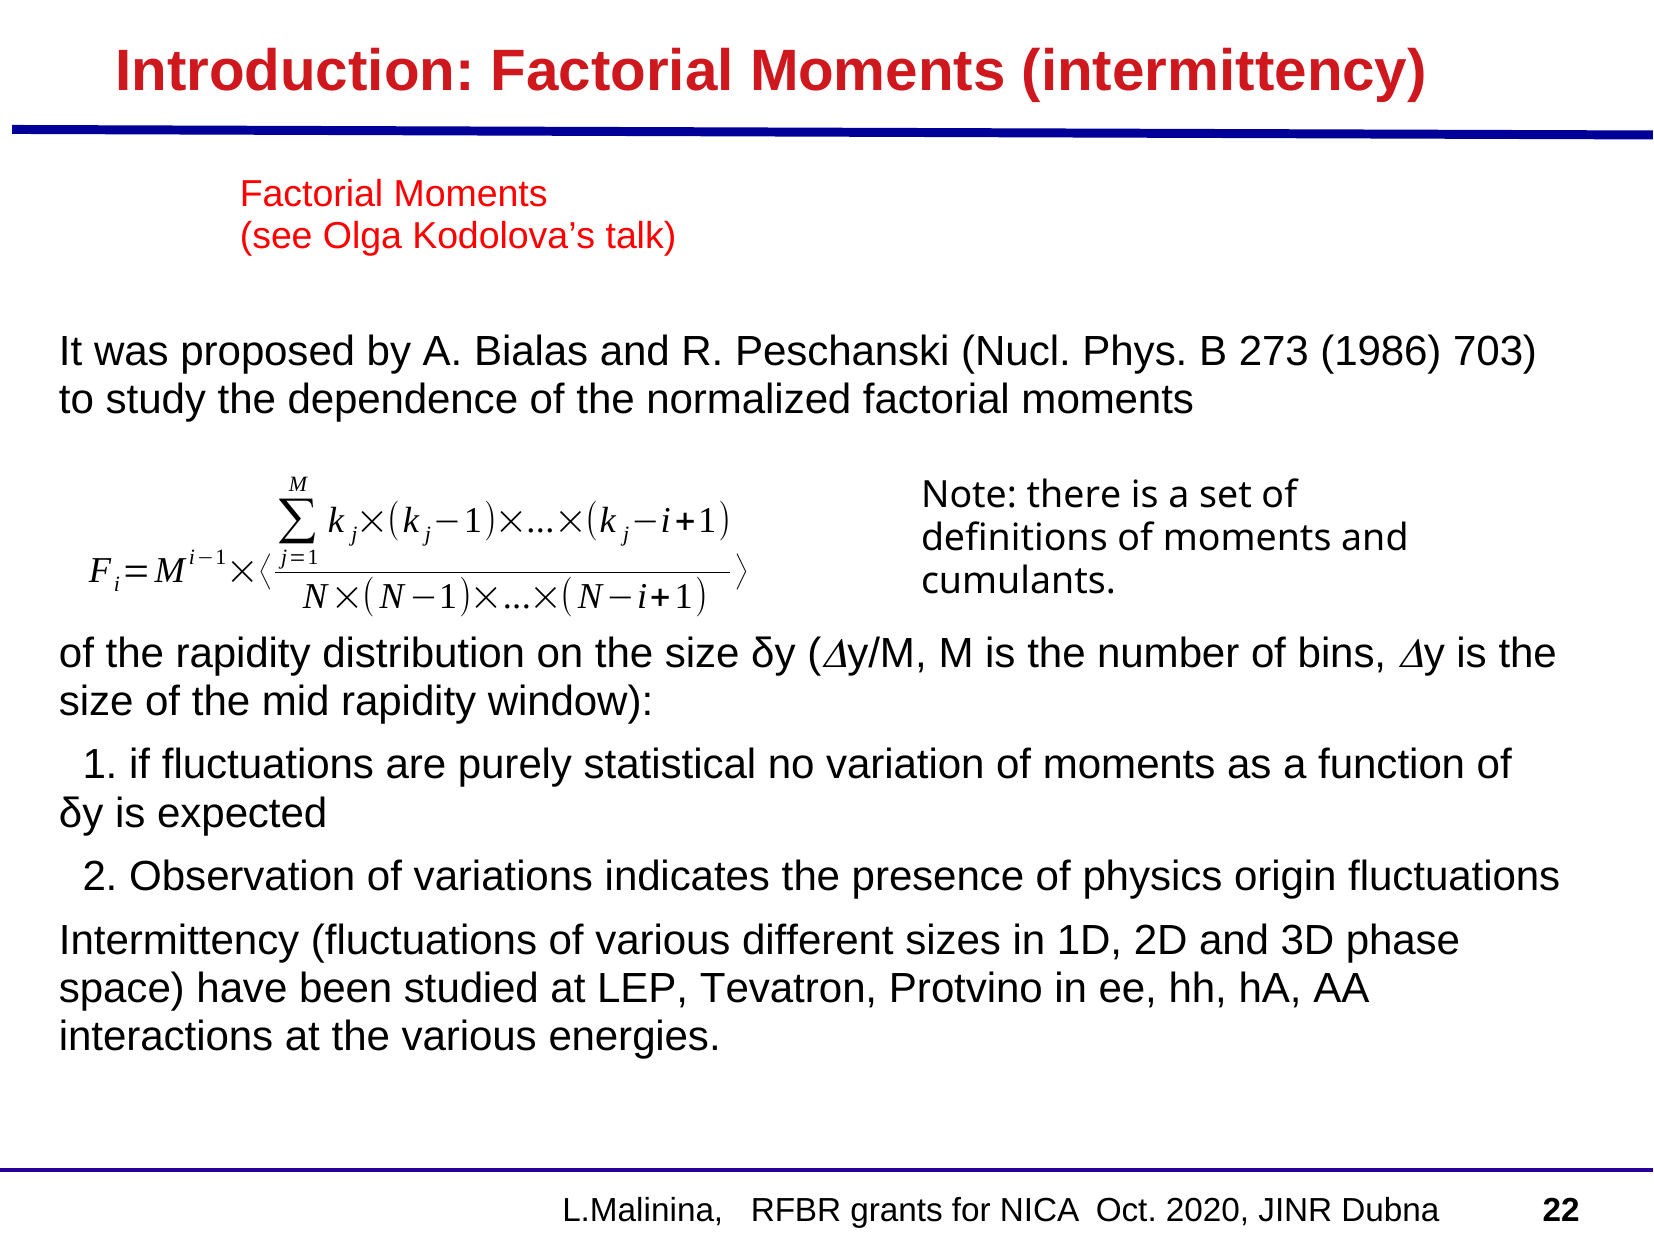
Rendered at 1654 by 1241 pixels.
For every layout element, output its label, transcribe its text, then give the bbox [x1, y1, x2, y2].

list It was proposed by A. Bialas and R. Peschanski (Nucl. Phys. B 273 (1986) 703) to study the dependence of the normalized factorial moments of the rapidity distribution on the size δy (y/M, M is the number of bins, y is the size of the mid rapidity window): 1. if fluctuations are purely statistical no variation of moments as a function of δy is expected 2. Observation of variations indicates the presence of physics origin fluctuations Intermittency (fluctuations of various different sizes in 1D, 2D and 3D phase space) have been studied at LEP, Tevatron, Protvino in ee, hh, hA, AA interactions at the various energies. [58, 324, 1565, 1093]
chart [81, 471, 755, 623]
text_box Factorial Moments (see Olga Kodolova’s talk) [225, 165, 786, 265]
text_box Note: there is a set of definitions of moments and cumulants. [906, 464, 1452, 610]
text_box Introduction: Factorial Moments (intermittency) [90, 30, 1471, 159]
text_box L.Malinina, RFBR grants for NICA Oct. 2020, JINR Dubna <number> [0, 1183, 1653, 1236]
